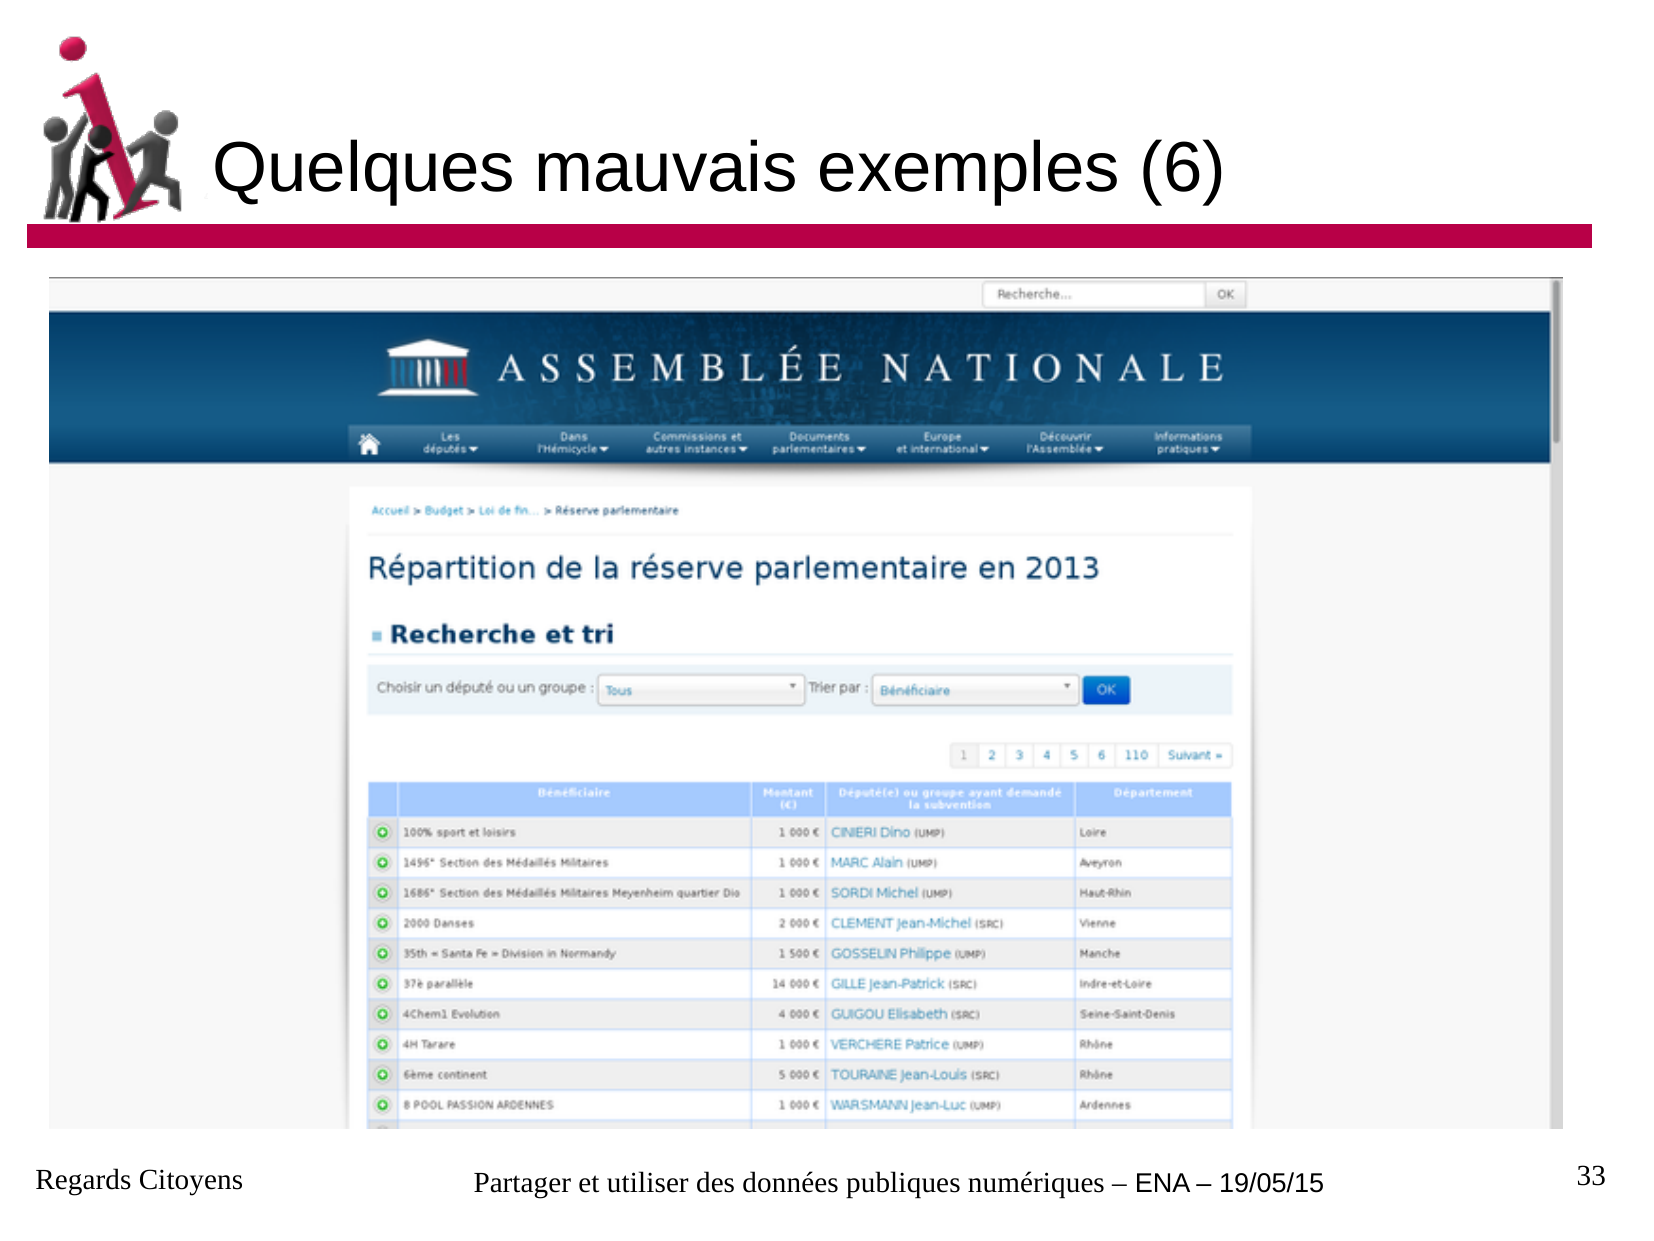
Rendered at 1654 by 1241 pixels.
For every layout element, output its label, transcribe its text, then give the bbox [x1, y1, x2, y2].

picture [27, 31, 208, 224]
picture [49, 277, 1563, 1129]
title Quelques mauvais exemples (6) [213, 70, 1648, 264]
